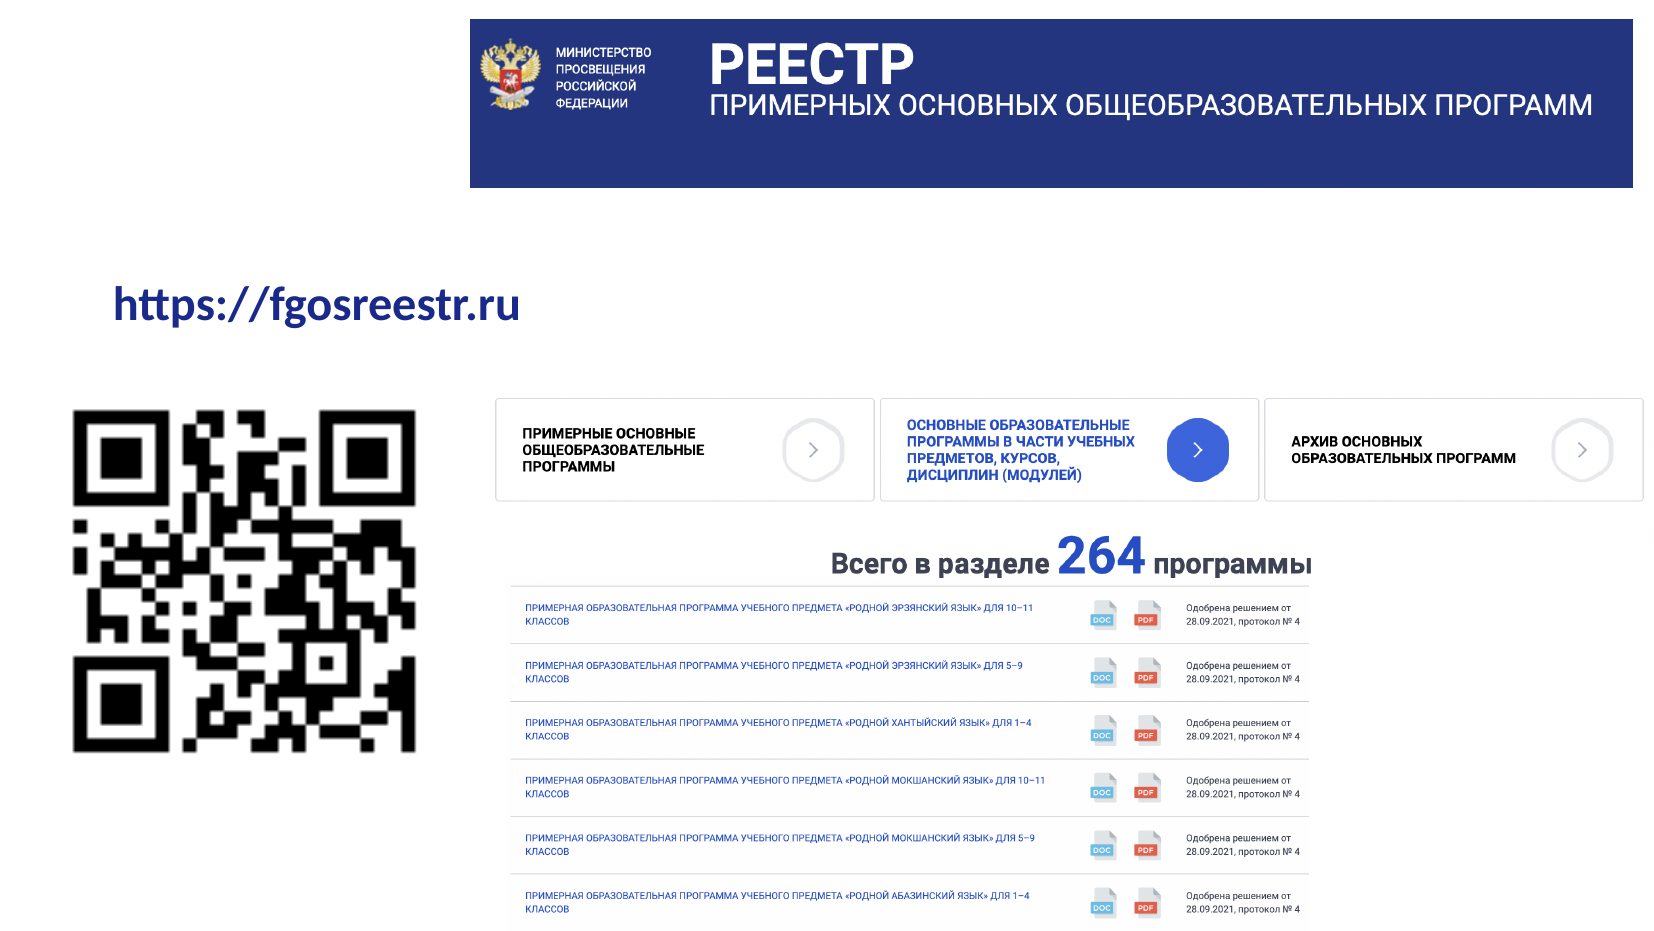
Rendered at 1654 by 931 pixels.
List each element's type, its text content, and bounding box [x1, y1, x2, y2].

text_box https://fgosreestr.ru [97, 264, 764, 339]
picture [20, 357, 471, 808]
picture [490, 386, 1654, 931]
picture [470, 19, 1633, 188]
